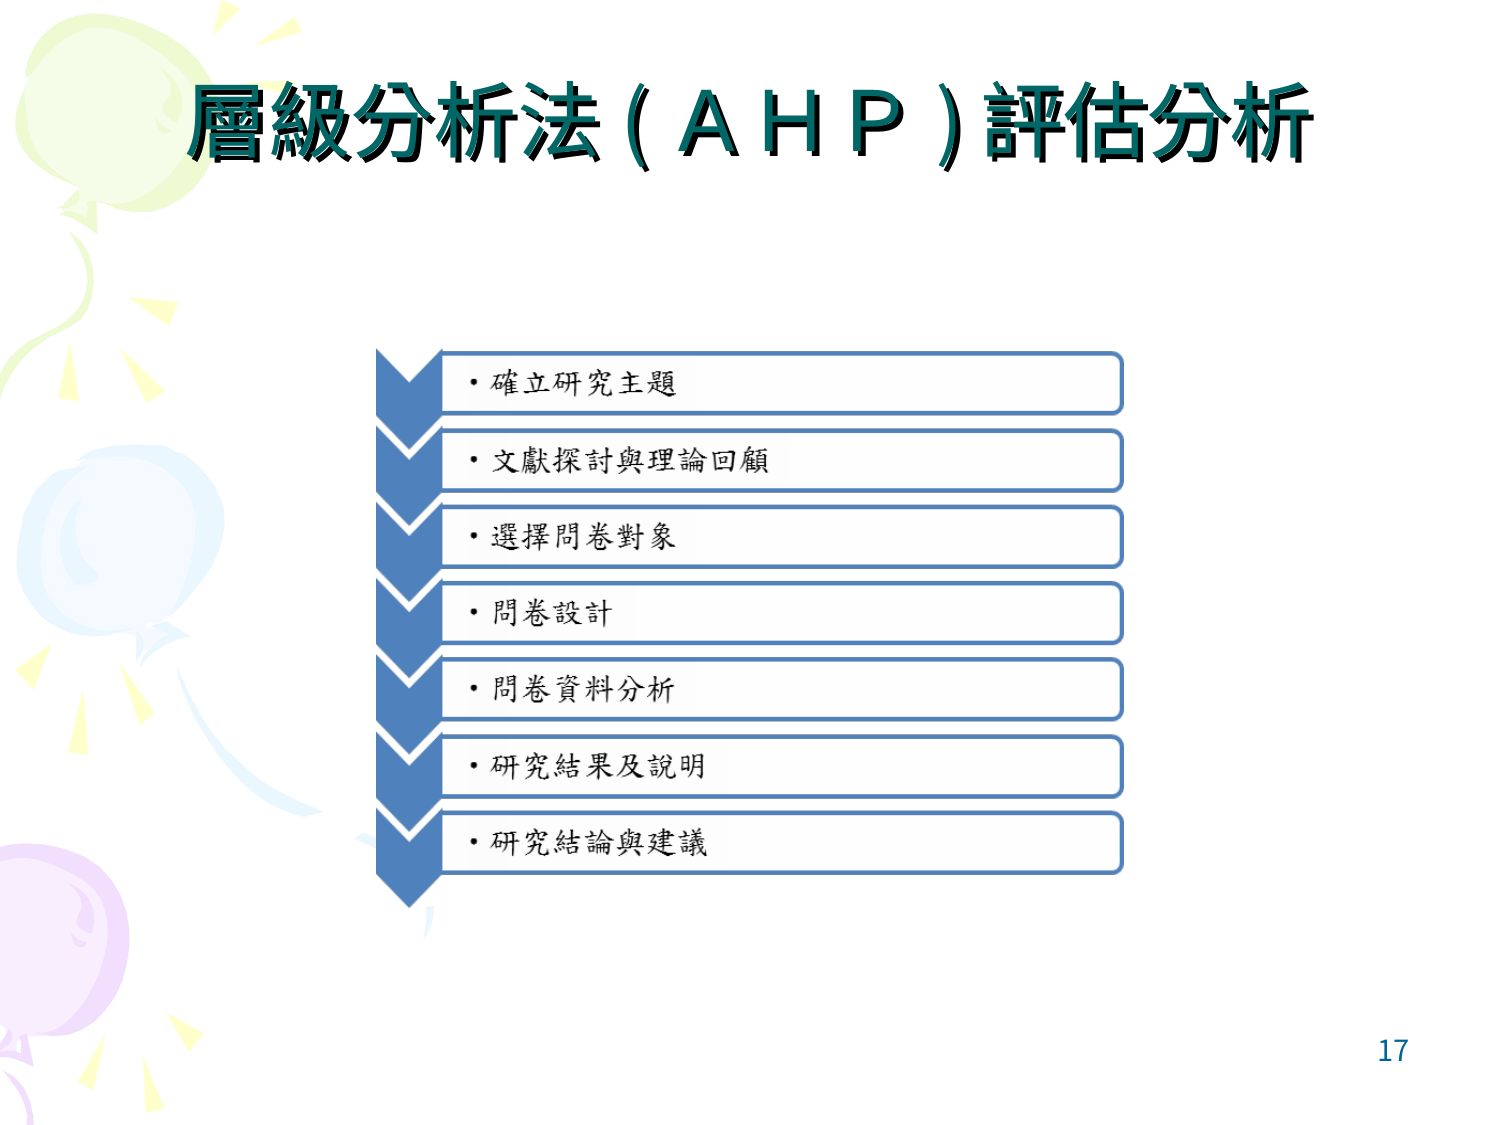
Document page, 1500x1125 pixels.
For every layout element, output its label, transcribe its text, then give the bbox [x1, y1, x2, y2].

picture [376, 348, 1124, 908]
title 層級分析法(ＡＨＰ)評估分析 [72, 16, 1426, 233]
text_box <編號> [1074, 1024, 1426, 1100]
